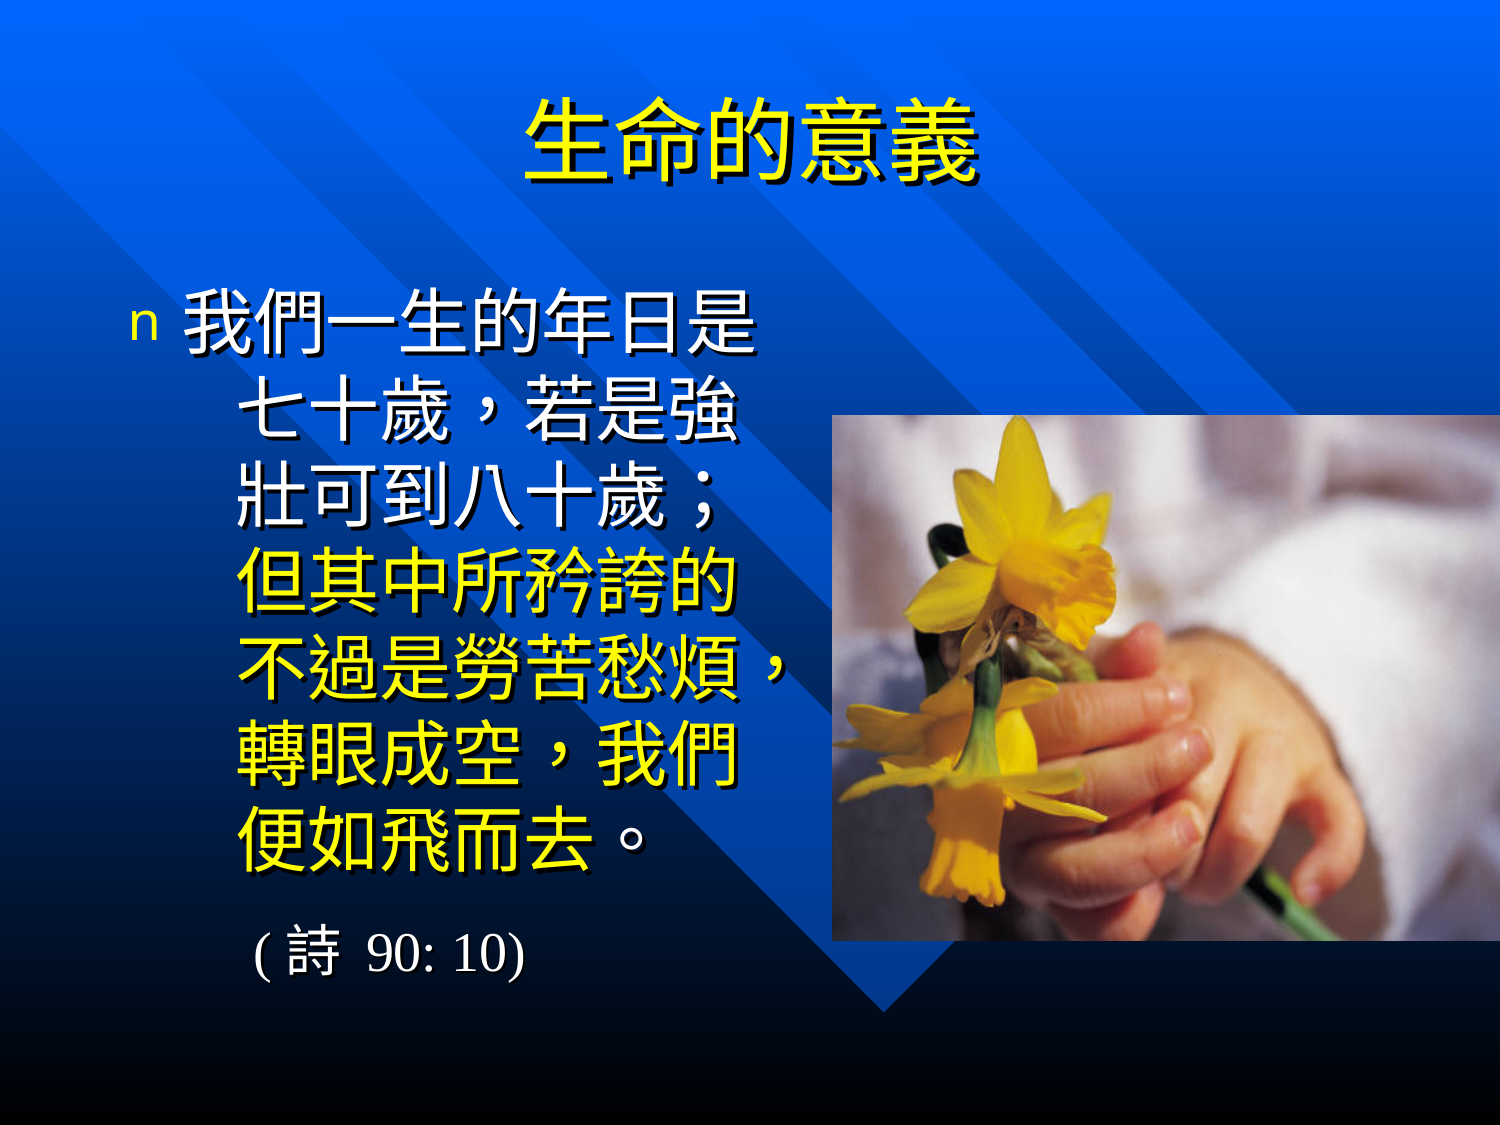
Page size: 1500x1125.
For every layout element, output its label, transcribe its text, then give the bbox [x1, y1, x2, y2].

title 生命的意義 [112, 37, 1388, 238]
list 我們一生的年日是七十歲，若是強壯可到八十歲；但其中所矜誇的不過是勞苦愁煩，轉眼成空，我們便如飛而去。 (詩 90: 10) [112, 269, 821, 1001]
picture [832, 415, 1500, 941]
